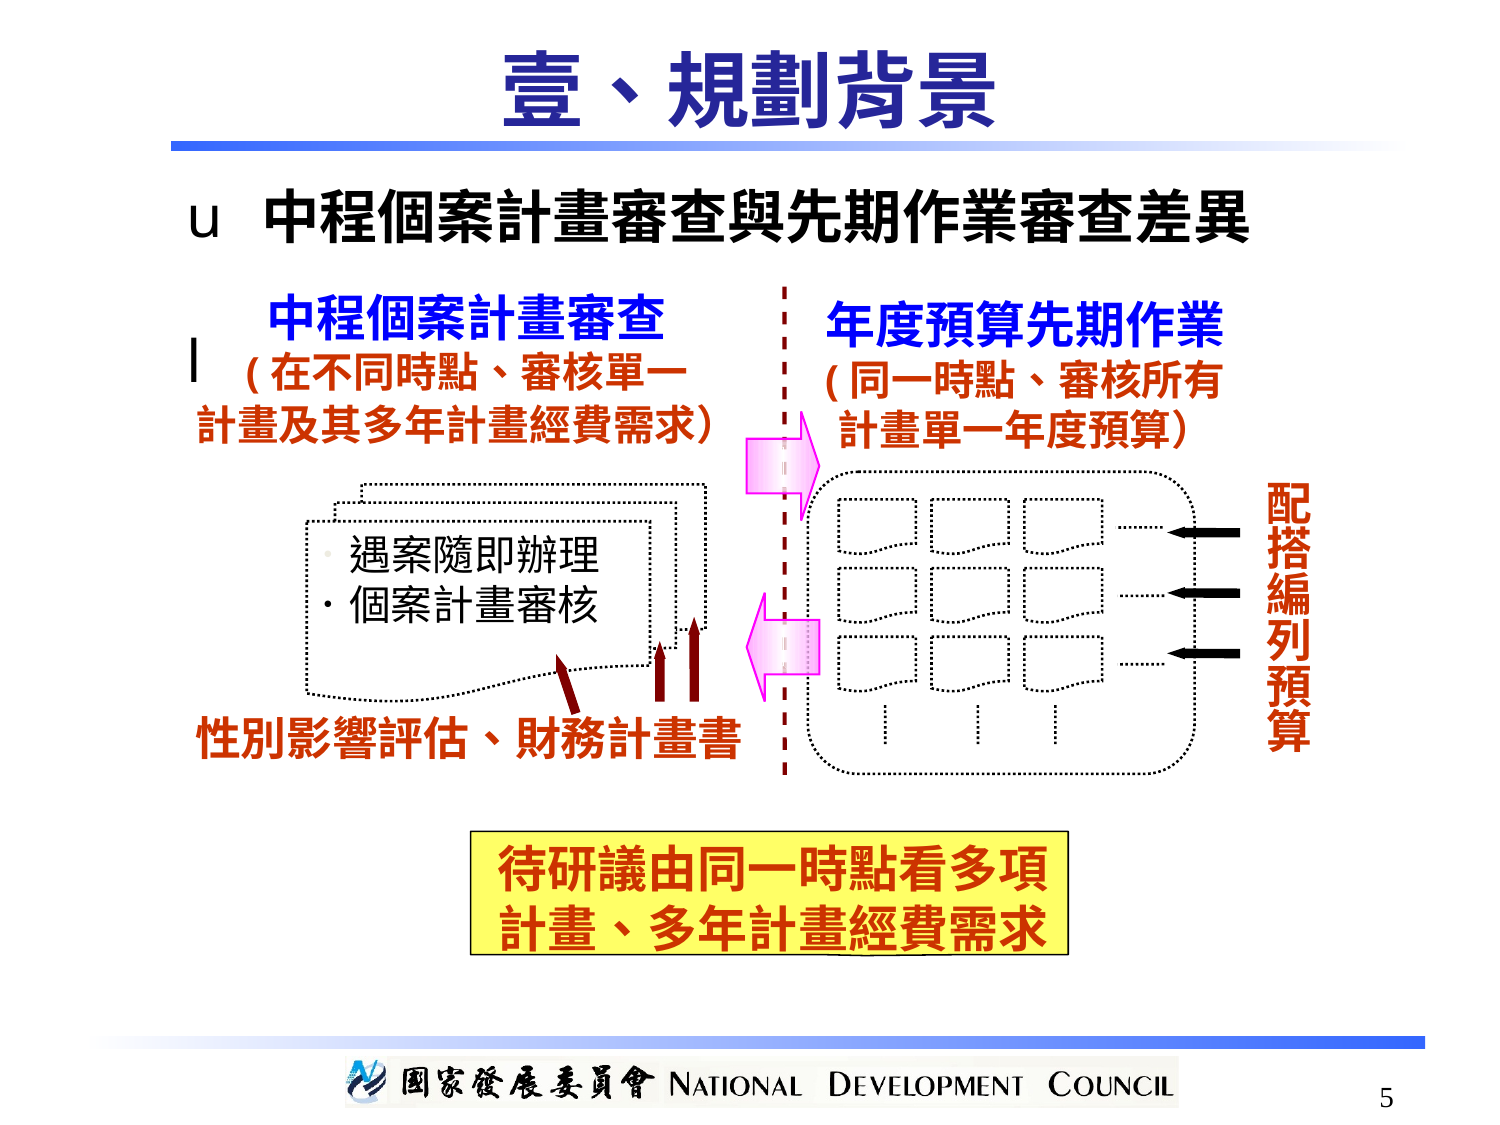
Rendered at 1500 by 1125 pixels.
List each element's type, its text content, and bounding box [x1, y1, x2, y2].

text_box [306, 649, 556, 701]
text_box 11 [1352, 1036, 1356, 1048]
text_box [746, 592, 820, 702]
text_box 中程個案計畫審查 (在不同時點、審核單一 計畫及其多年計畫經費需求） [171, 278, 763, 454]
text_box 11 [1378, 1036, 1382, 1048]
text_box 壹、規劃背景 [0, 31, 1500, 146]
text_box 性別影響評估、財務計畫書 [131, 701, 808, 772]
text_box 5 [1364, 1070, 1490, 1106]
text_box ．遇案隨即辦理 ．個案計畫審核 [298, 520, 652, 654]
text_box 配搭編列預算 [1238, 417, 1324, 817]
text_box 年度預算先期作業 (同一時點、審核所有 計畫單一年度預算） [753, 286, 1297, 462]
text_box [746, 411, 820, 521]
text_box [334, 484, 706, 671]
text_box 18 [1259, 1036, 1263, 1048]
text_box 中程個案計畫審查與先期作業審查差異 [142, 173, 1376, 407]
text_box 待研議由同一時點看多項計畫、多年計畫經費需求 [482, 830, 1069, 1078]
text_box [470, 831, 482, 955]
